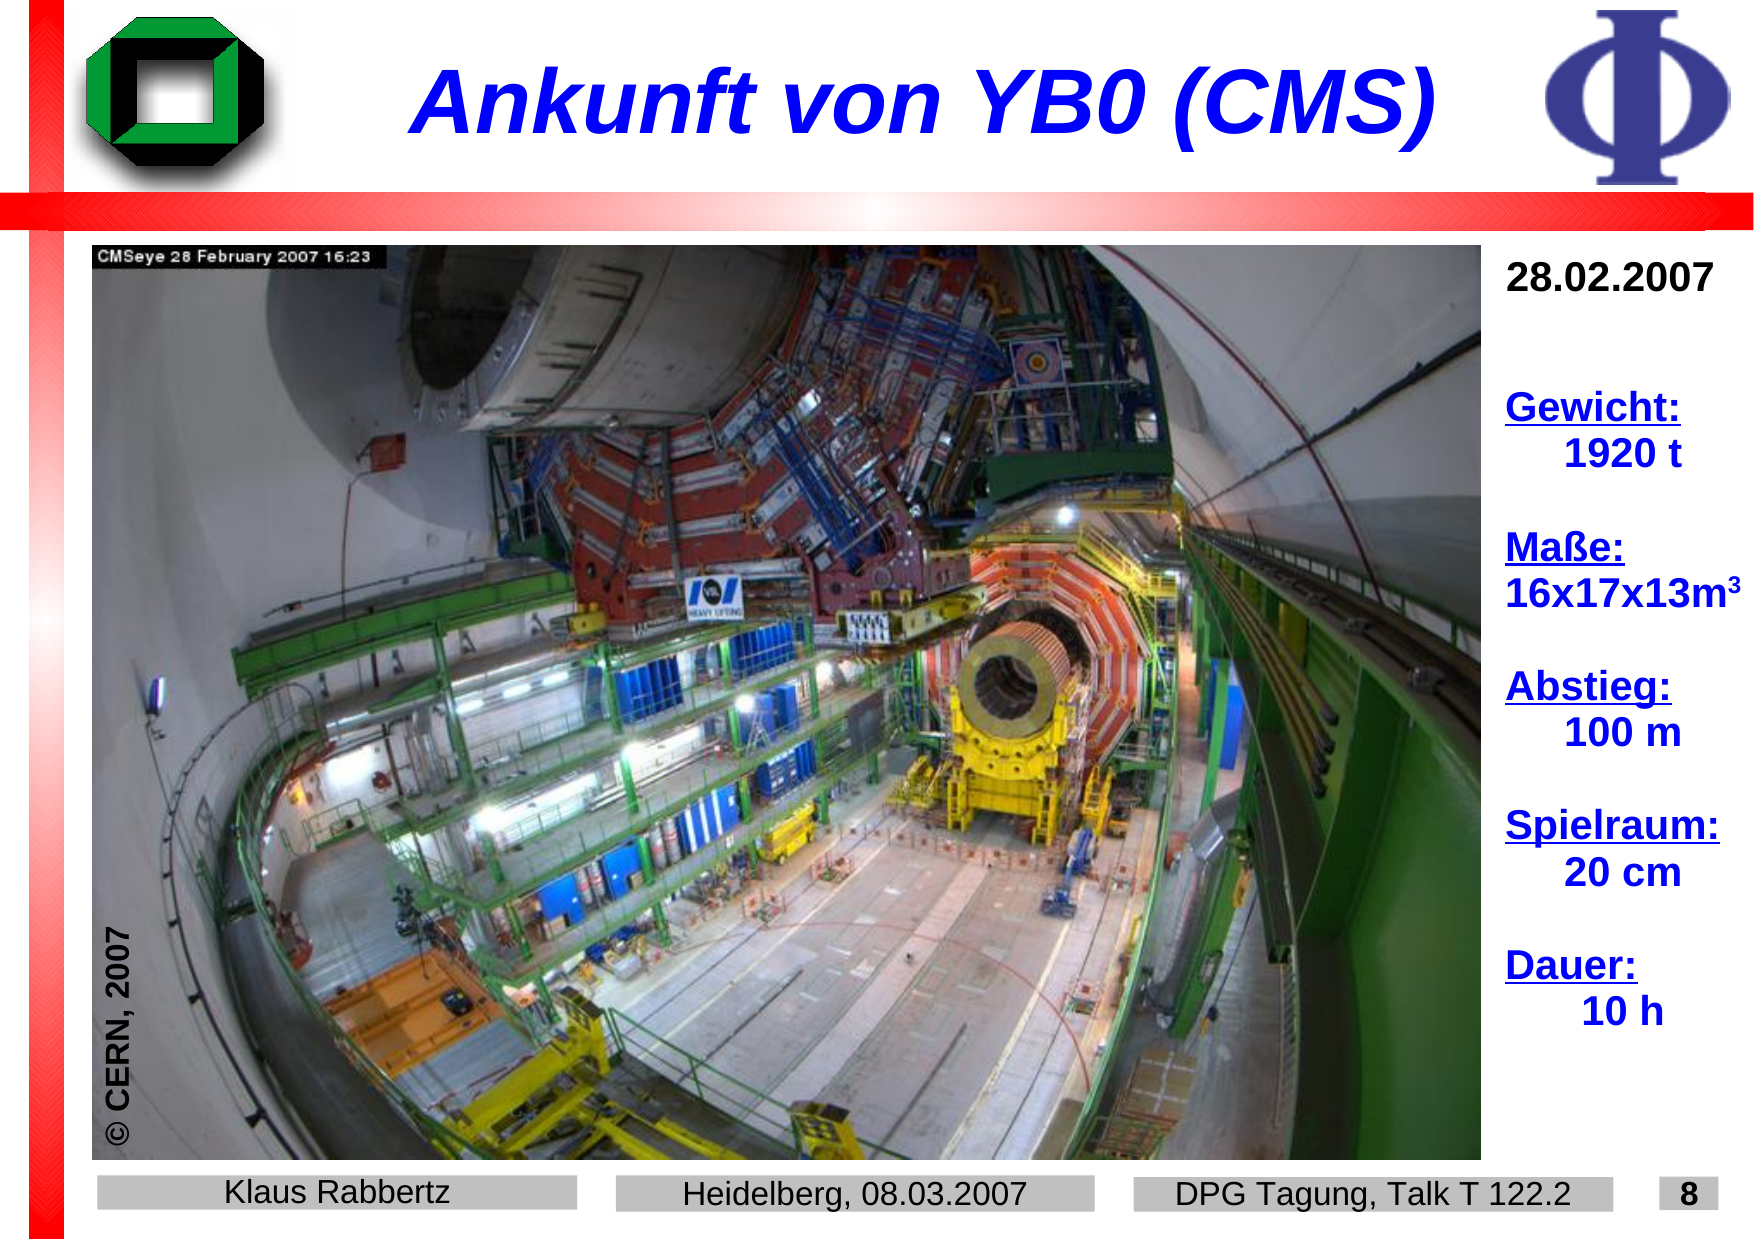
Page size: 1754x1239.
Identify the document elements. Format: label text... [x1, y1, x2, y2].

title Ankunft von YB0 (CMS) [282, 21, 1566, 183]
picture [1545, 10, 1731, 185]
text_box © CERN, 2007 [87, 913, 148, 1159]
text_box 28.02.2007 [1494, 242, 1727, 313]
picture [64, 9, 299, 192]
text_box Gewicht: 1920 t Maße: 16x17x13m3 Abstieg: 100 m Spielraum: 20 cm Dauer: 10 h [1493, 371, 1754, 1057]
picture [92, 245, 1481, 1160]
